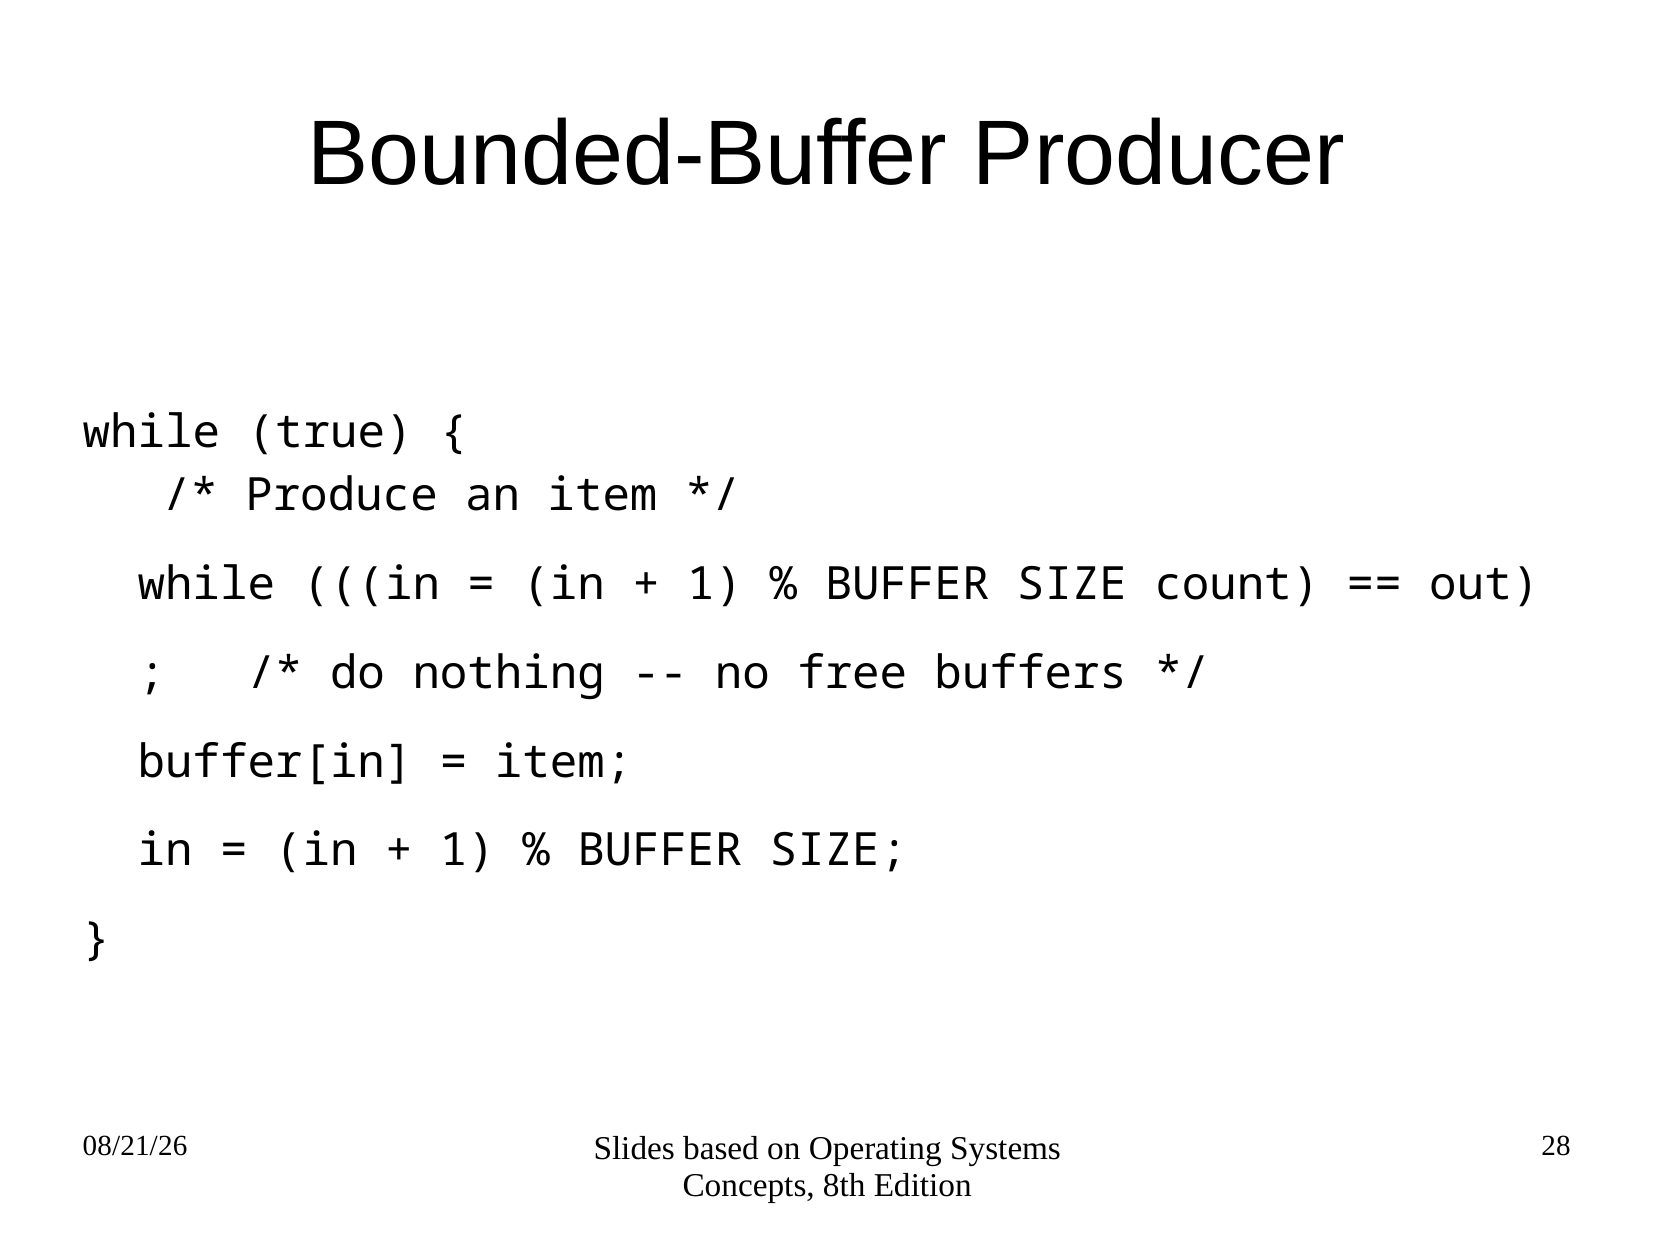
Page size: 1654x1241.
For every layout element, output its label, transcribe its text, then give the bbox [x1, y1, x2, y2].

title Bounded-Buffer Producer [82, 49, 1571, 257]
list while (true) { /* Produce an item */ while (((in = (in + 1) % BUFFER SIZE count) == out) ; /* do nothing -- no free buffers */ buffer[in] = item; in = (in + 1) % BUFFER SIZE; } [82, 290, 1571, 1109]
